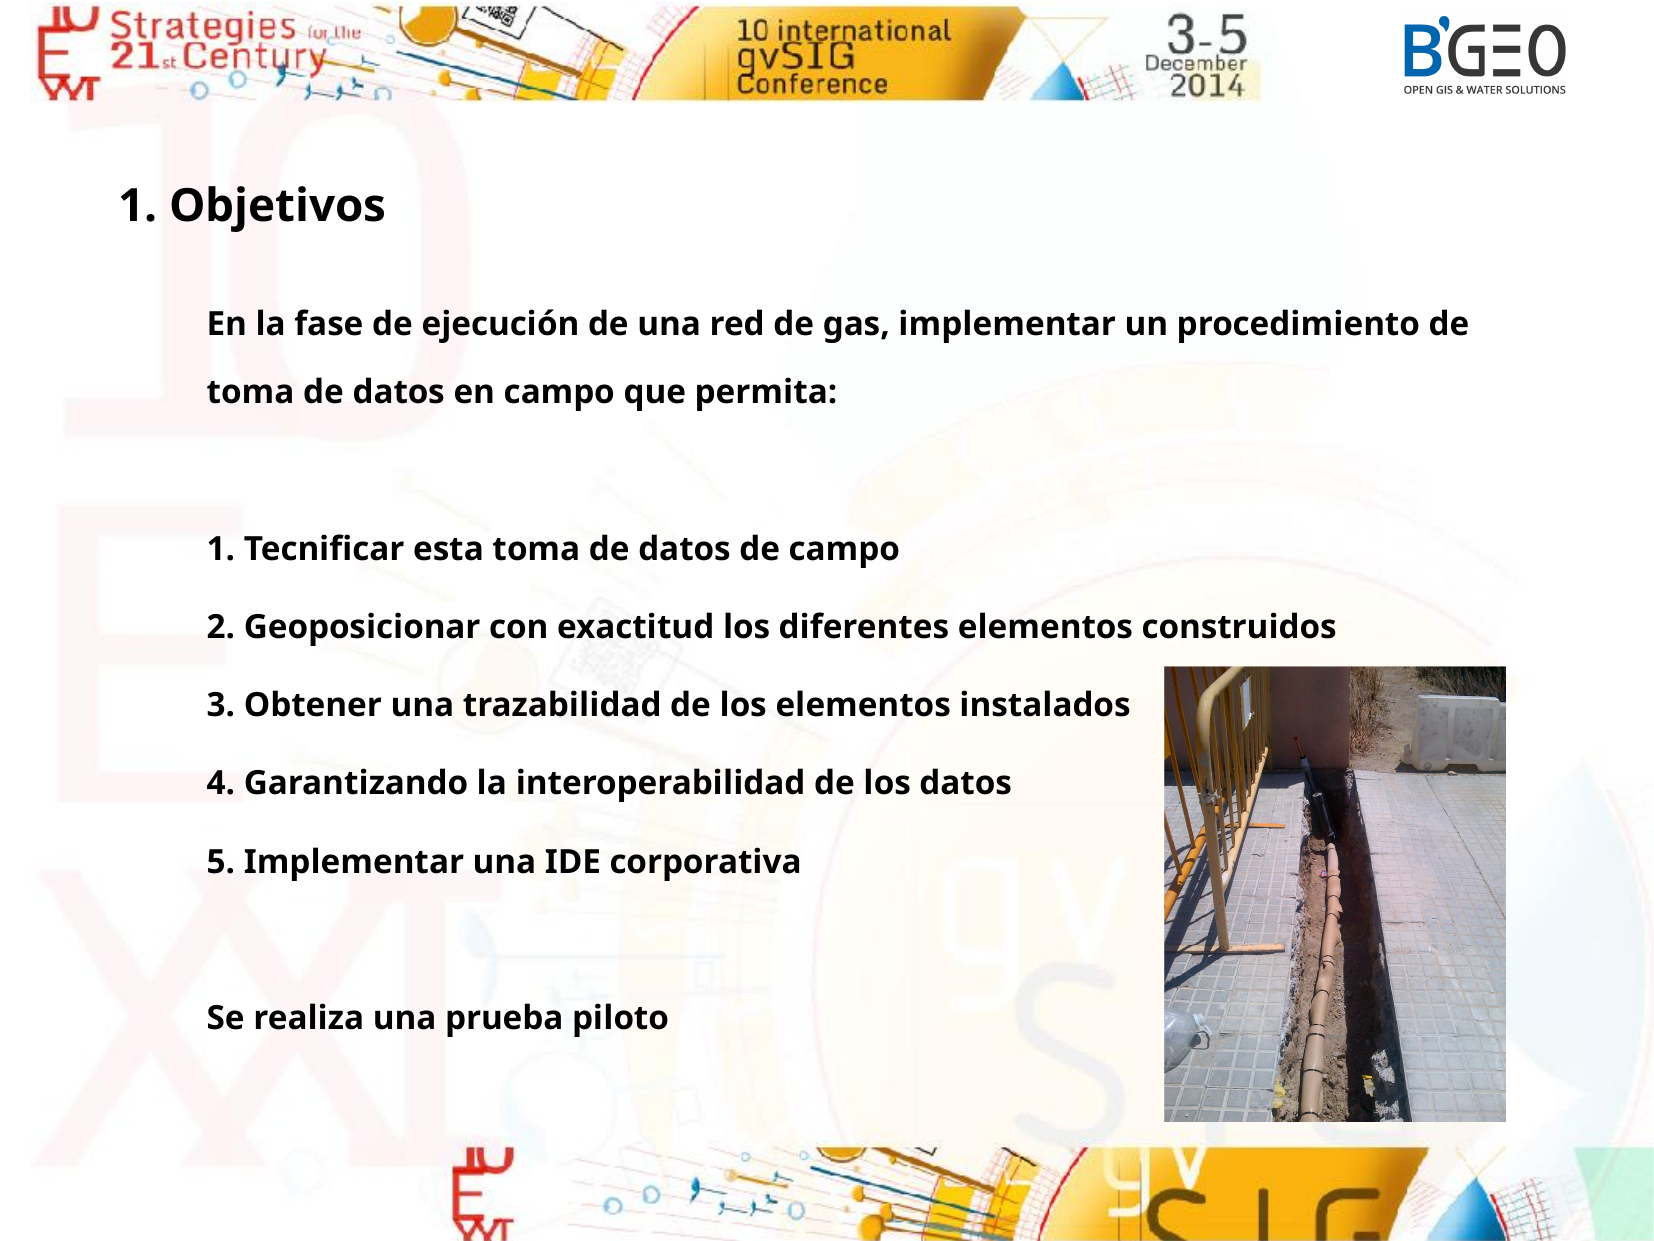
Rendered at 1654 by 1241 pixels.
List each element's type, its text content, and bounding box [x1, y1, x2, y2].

text_box En la fase de ejecución de una red de gas, implementar un procedimiento de toma de datos en campo que permita: 1. Tecnificar esta toma de datos de campo 2. Geoposicionar con exactitud los diferentes elementos construidos 3. Obtener una trazabilidad de los elementos instalados 4. Garantizando la interoperabilidad de los datos 5. Implementar una IDE corporativa Se realiza una prueba piloto [206, 288, 1477, 1076]
text_box 1. Objetivos [118, 172, 1300, 235]
picture [6, 2, 1654, 1241]
